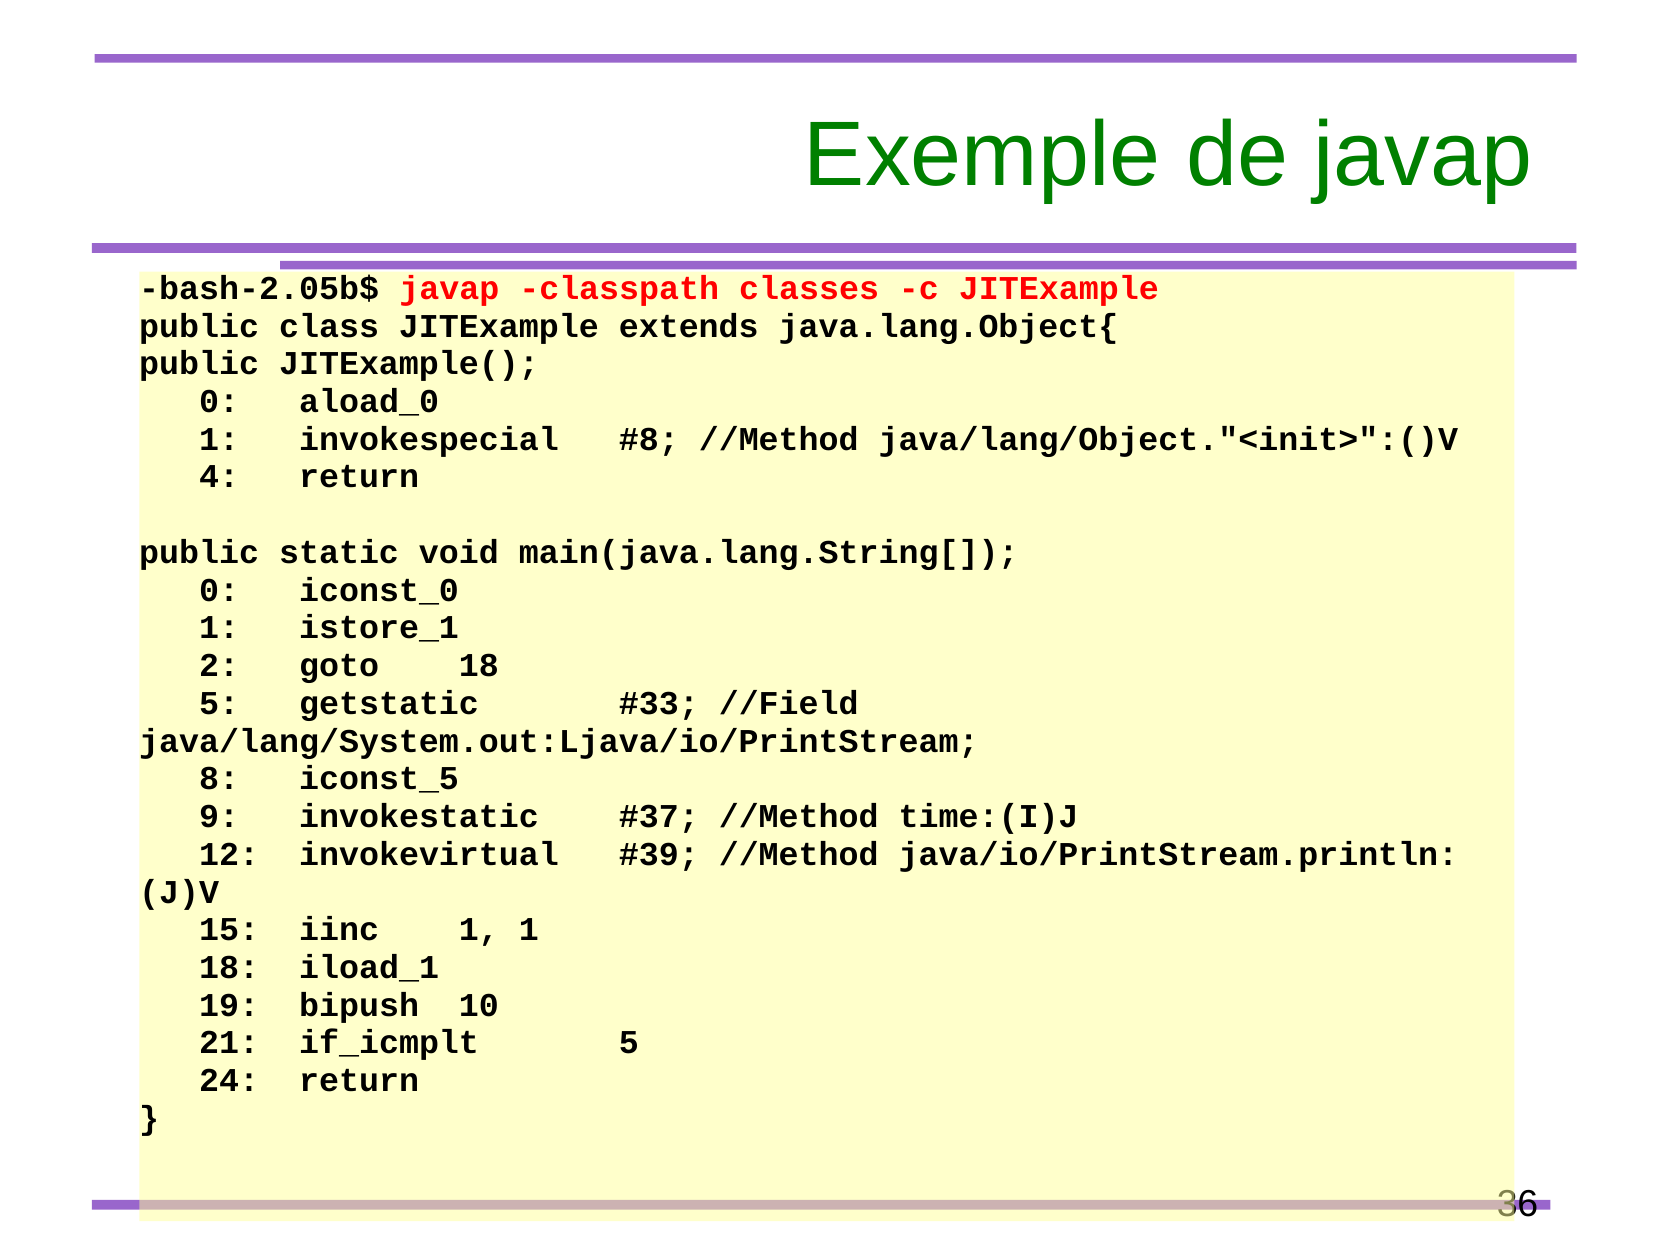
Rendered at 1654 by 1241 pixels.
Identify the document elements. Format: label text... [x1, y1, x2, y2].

text_box -bash-2.05b$ javap -classpath classes -c JITExample public class JITExample extends java.lang.Object{ public JITExample(); 0: aload_0 1: invokespecial #8; //Method java/lang/Object."<init>":()V 4: return public static void main(java.lang.String[]); 0: iconst_0 1: istore_1 2: goto 18 5: getstatic #33; //Field java/lang/System.out:Ljava/io/PrintStream; 8: iconst_5 9: invokestatic #37; //Method time:(I)J 12: invokevirtual #39; //Method java/io/PrintStream.println:(J)V 15: iinc 1, 1 18: iload_1 19: bipush 10 21: if_icmplt 5 24: return } [139, 271, 1515, 1222]
title Exemple de javap [121, 49, 1534, 257]
